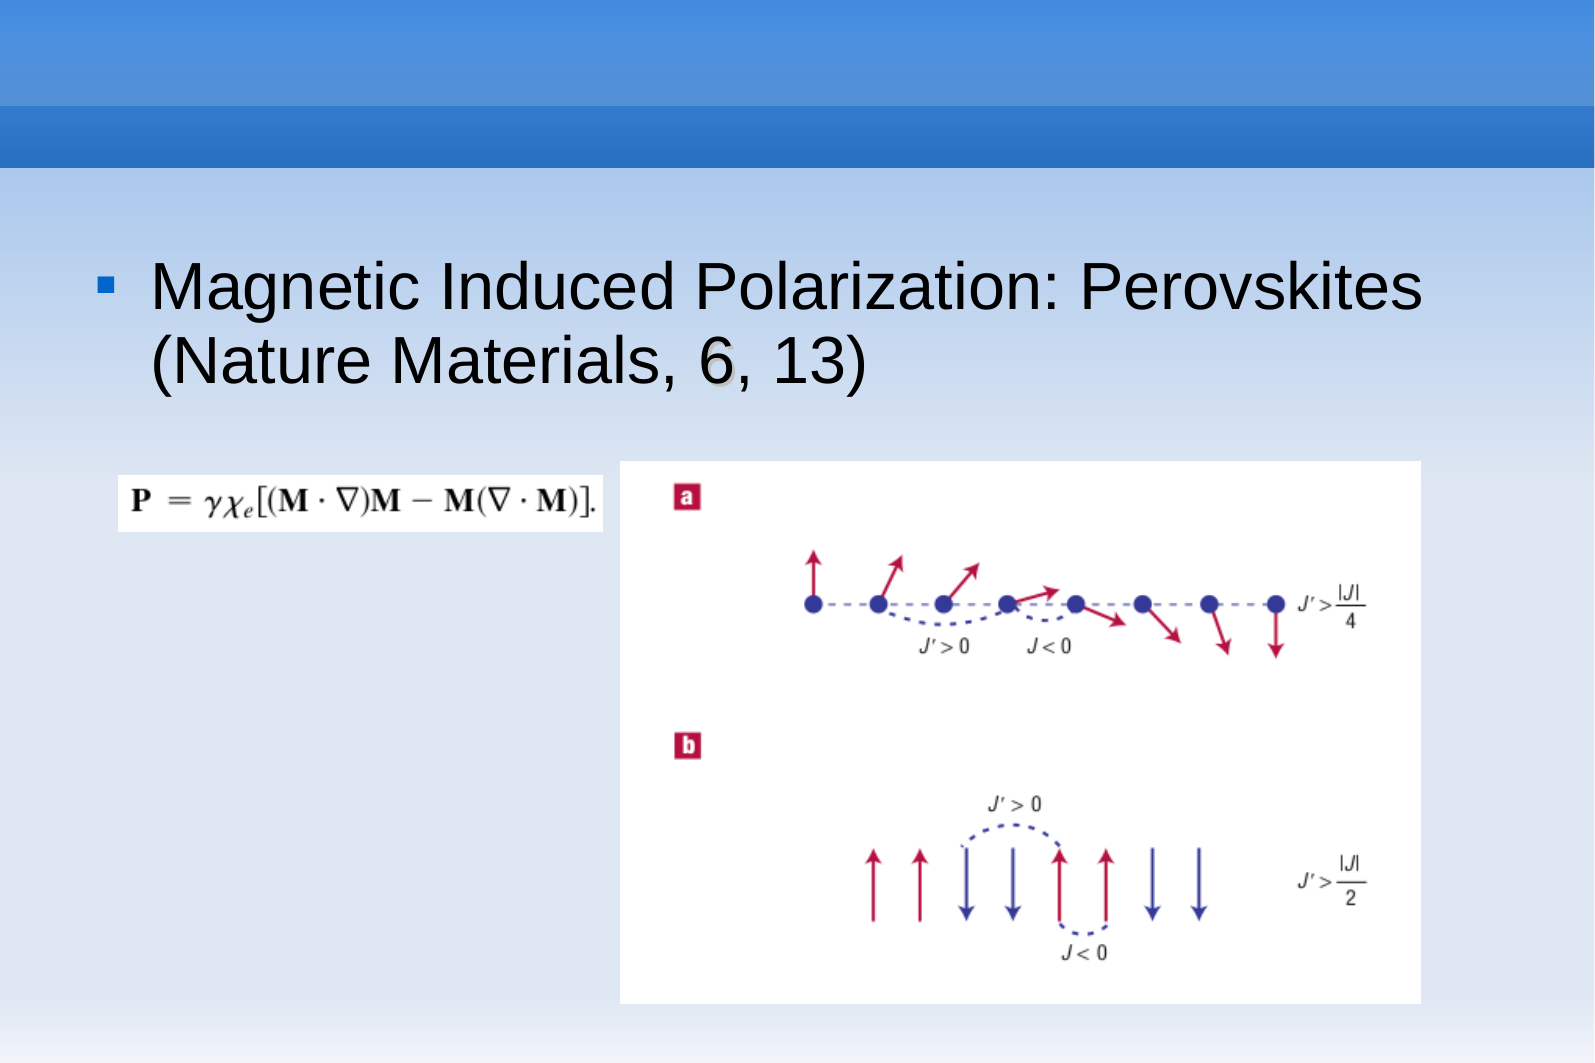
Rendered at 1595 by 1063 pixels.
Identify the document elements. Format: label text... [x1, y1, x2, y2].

list Magnetic Induced Polarization: Perovskites (Nature Materials, 6, 13) [79, 248, 1515, 936]
picture [0, 0, 1595, 1063]
